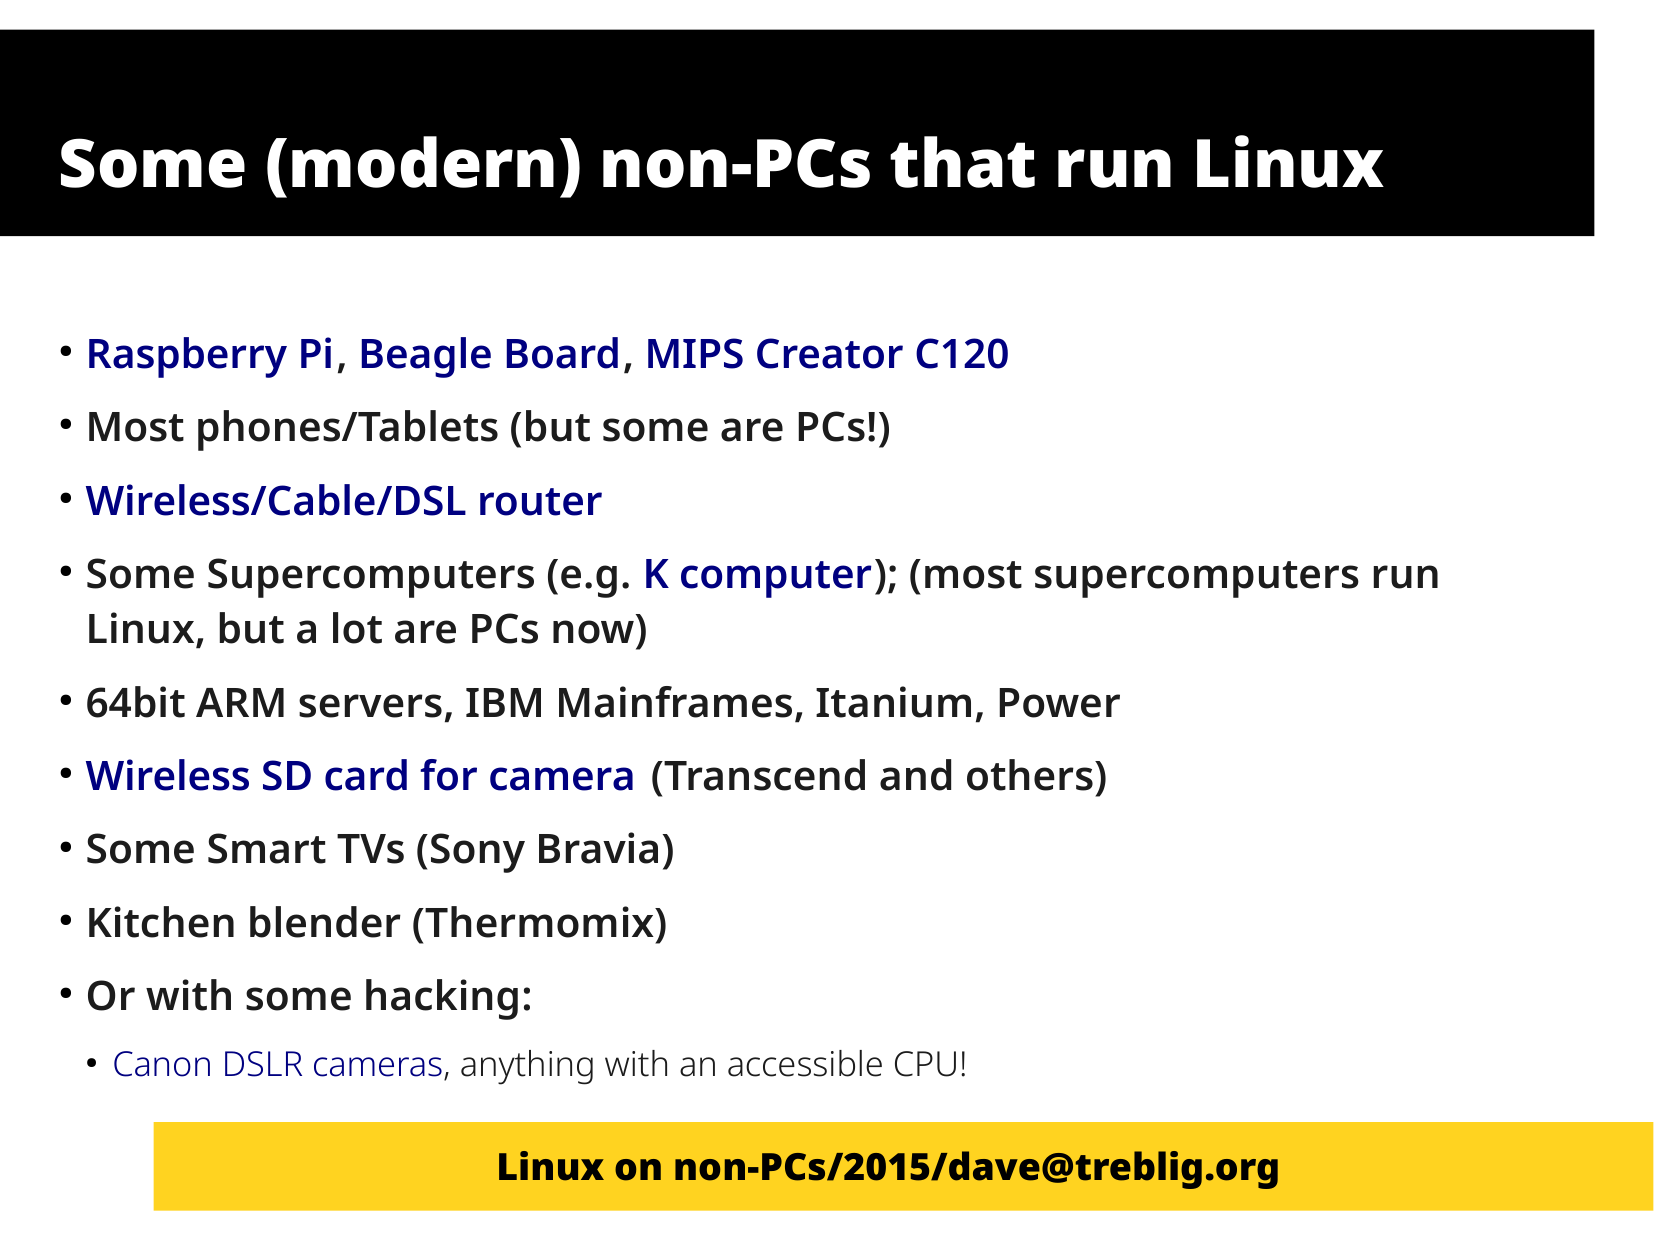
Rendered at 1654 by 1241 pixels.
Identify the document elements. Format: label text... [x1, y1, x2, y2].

title Some (modern) non-PCs that run Linux [59, 59, 1595, 207]
list Raspberry Pi, Beagle Board, MIPS Creator C120 Most phones/Tablets (but some are PCs!) Wireless/Cable/DSL router Some Supercomputers (e.g. K computer); (most supercomputers run Linux, but a lot are PCs now) 64bit ARM servers, IBM Mainframes, Itanium, Power Wireless SD card for camera (Transcend and others) Some Smart TVs (Sony Bravia) Kitchen blender (Thermomix) Or with some hacking: Canon DSLR cameras, anything with an accessible CPU! [59, 324, 1565, 1093]
